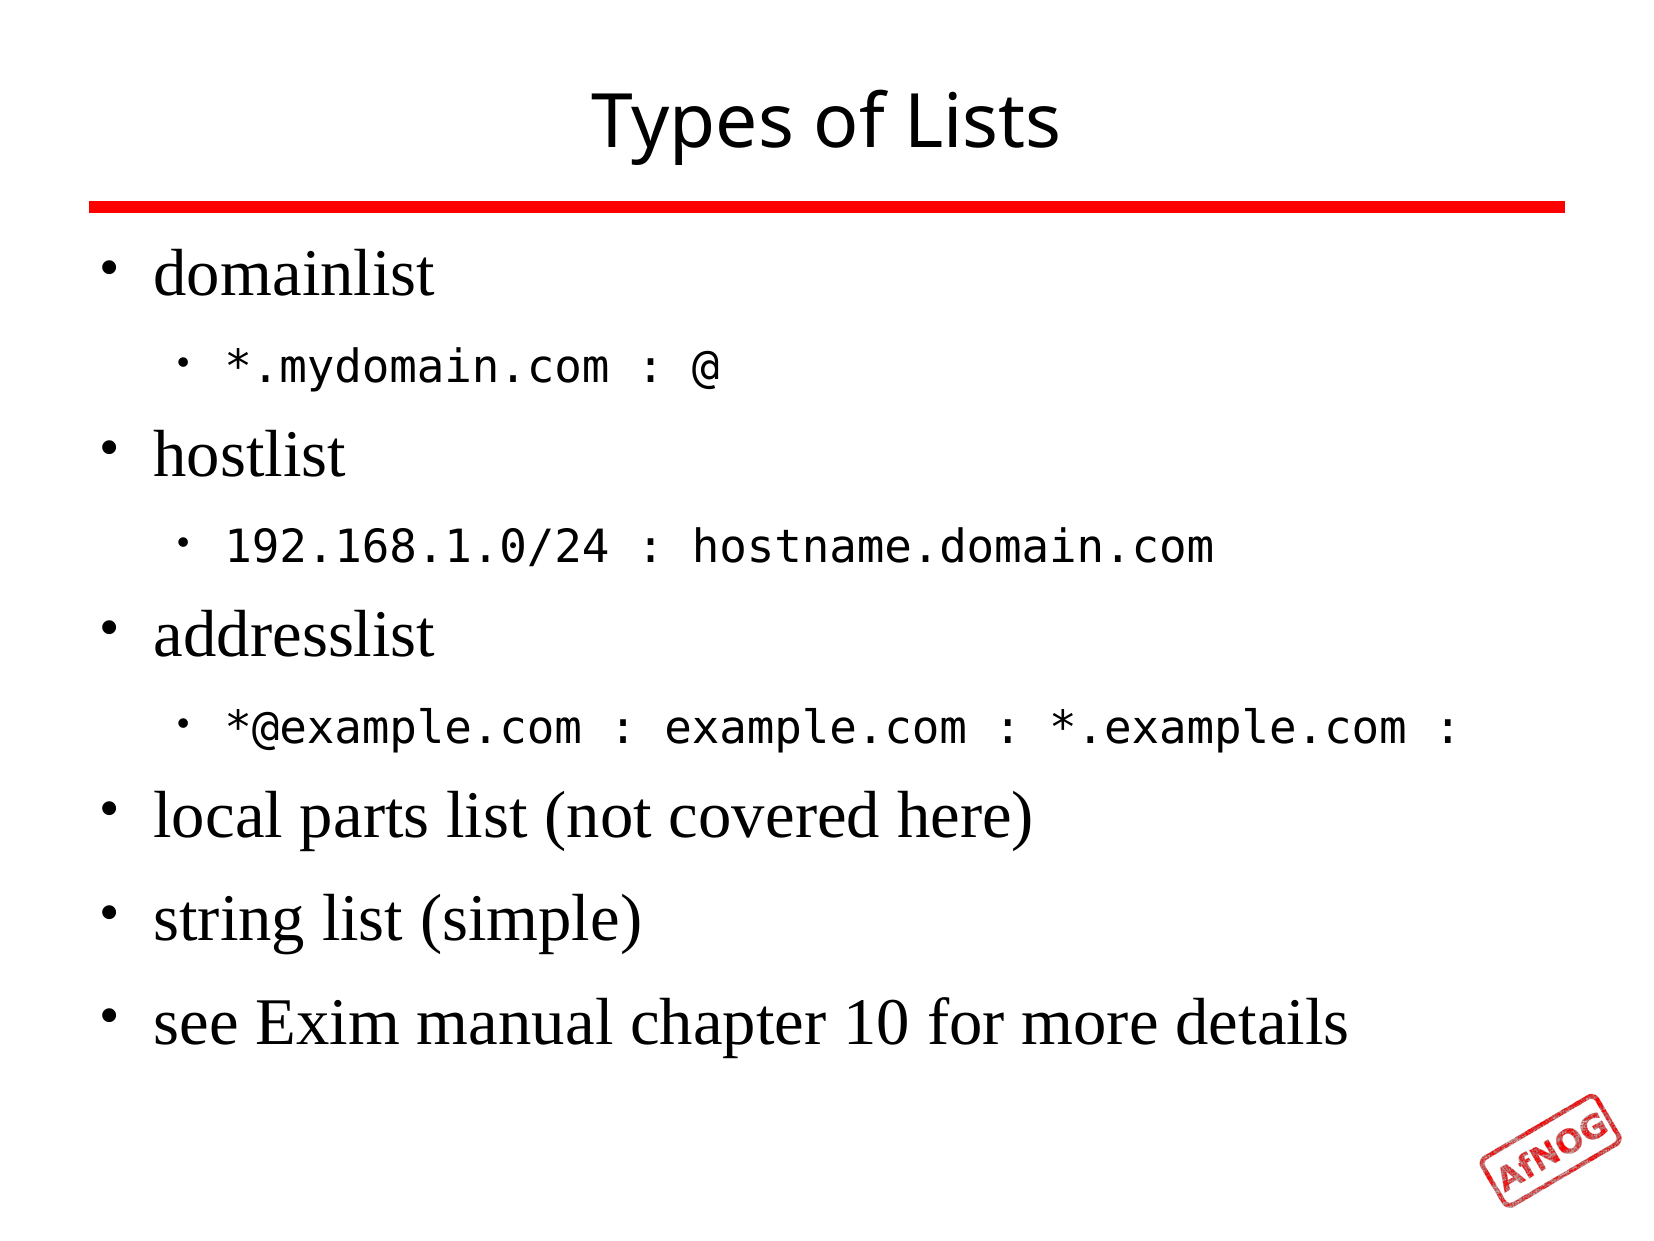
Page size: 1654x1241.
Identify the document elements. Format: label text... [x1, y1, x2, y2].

picture [1476, 1090, 1625, 1211]
title Types of Lists [88, 29, 1565, 207]
list domainlist *.mydomain.com : @ hostlist 192.168.1.0/24 : hostname.domain.com addresslist *@example.com : example.com : *.example.com : local parts list (not covered here) string list (simple) see Exim manual chapter 10 for more details [82, 236, 1571, 1123]
